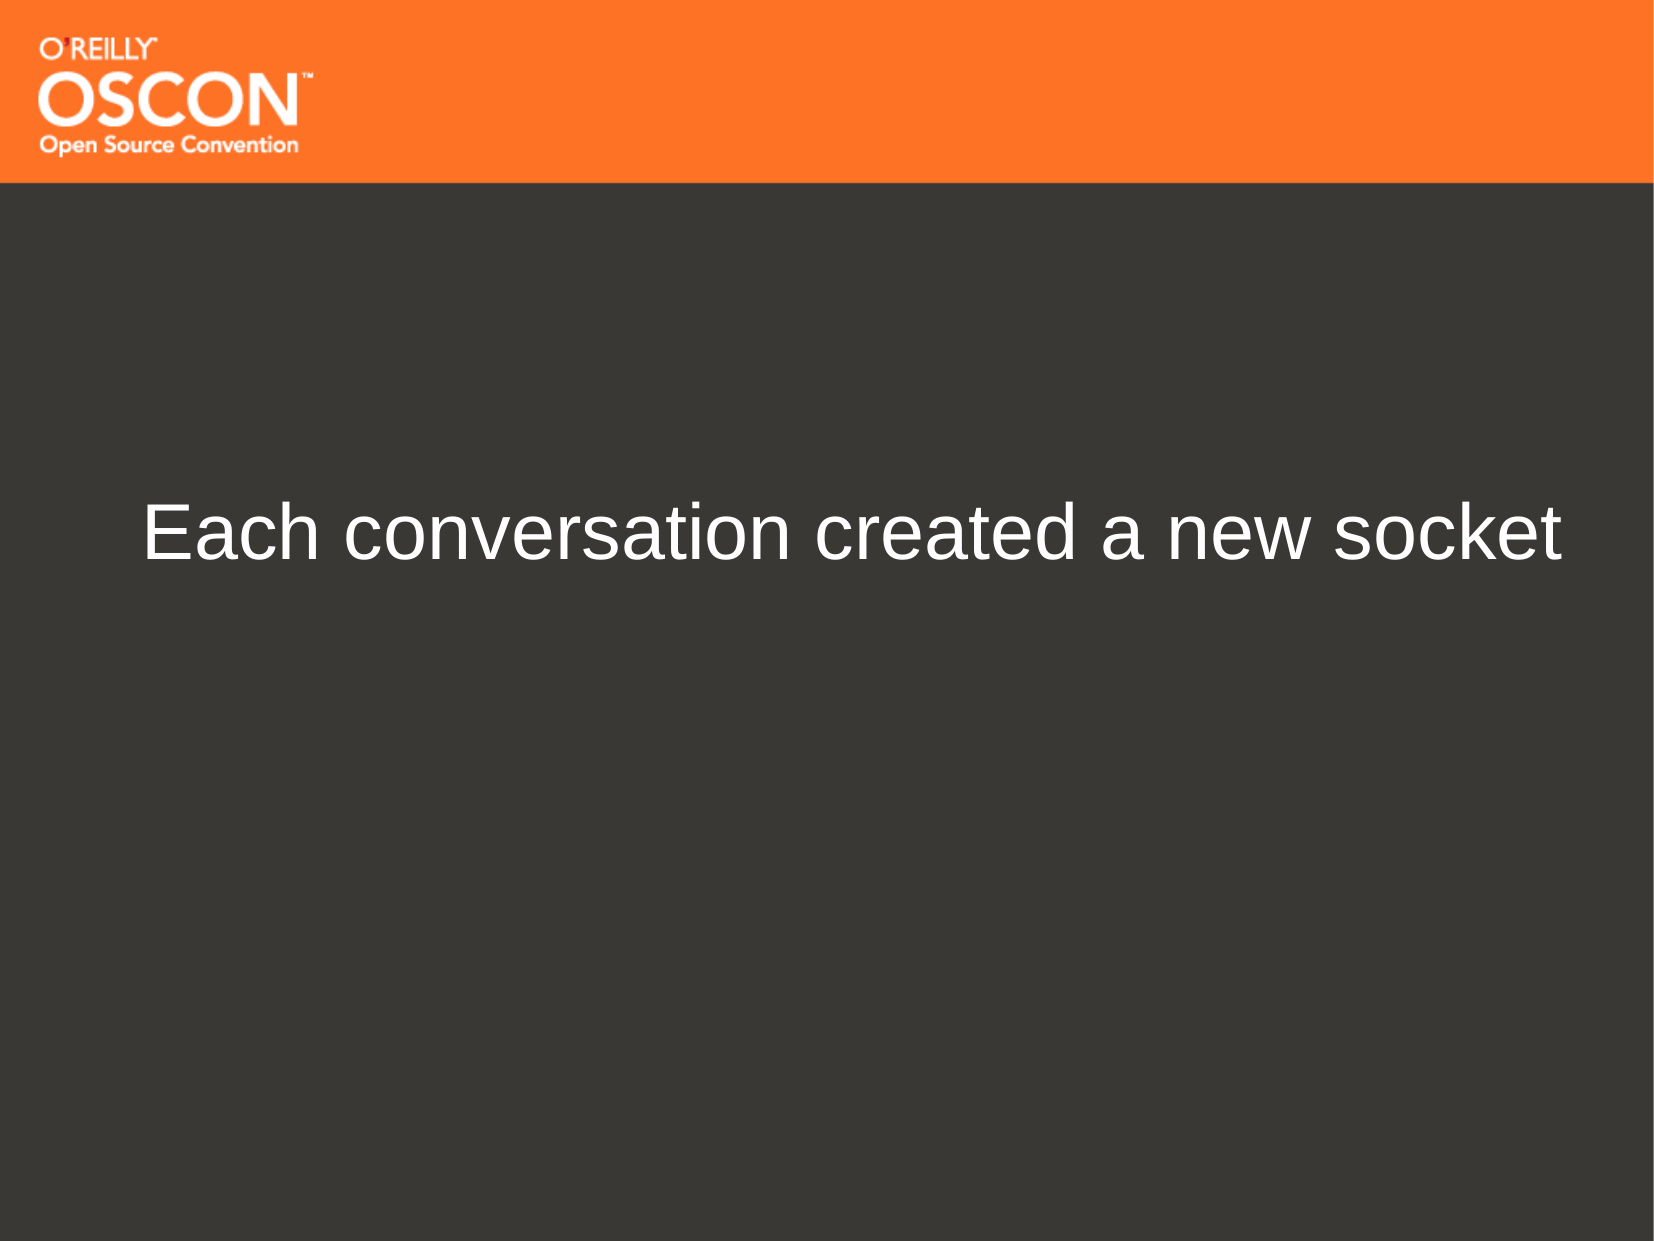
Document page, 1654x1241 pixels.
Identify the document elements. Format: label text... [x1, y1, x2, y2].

picture [0, 0, 1654, 1241]
title [356, 31, 1624, 187]
list Each conversation created a new socket [37, 219, 1628, 1218]
